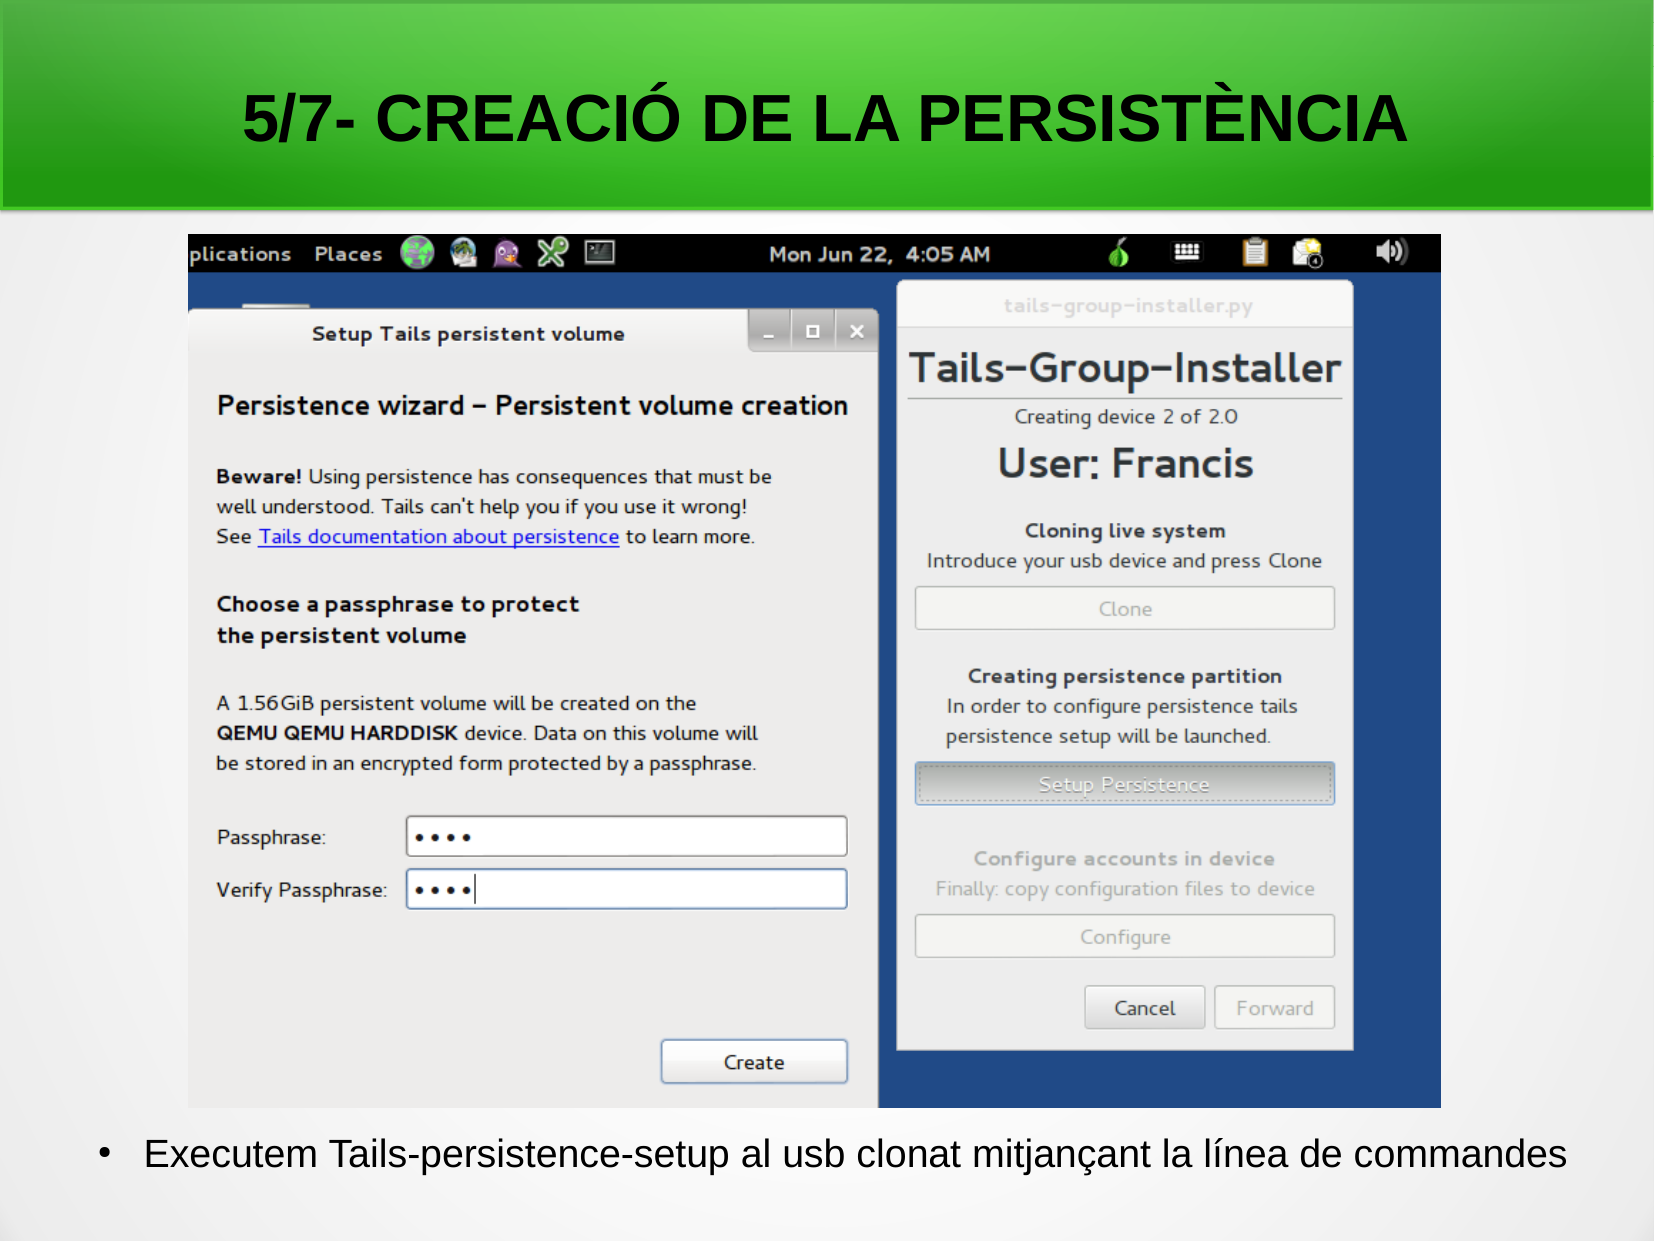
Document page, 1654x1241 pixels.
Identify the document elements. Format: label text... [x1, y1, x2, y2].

title 5/7- CREACIÓ DE LA PERSISTÈNCIA [82, 47, 1571, 189]
picture [188, 234, 1441, 1108]
list Executem Tails-persistence-setup al usb clonat mitjançant la línea de commandes [82, 1131, 1571, 1217]
